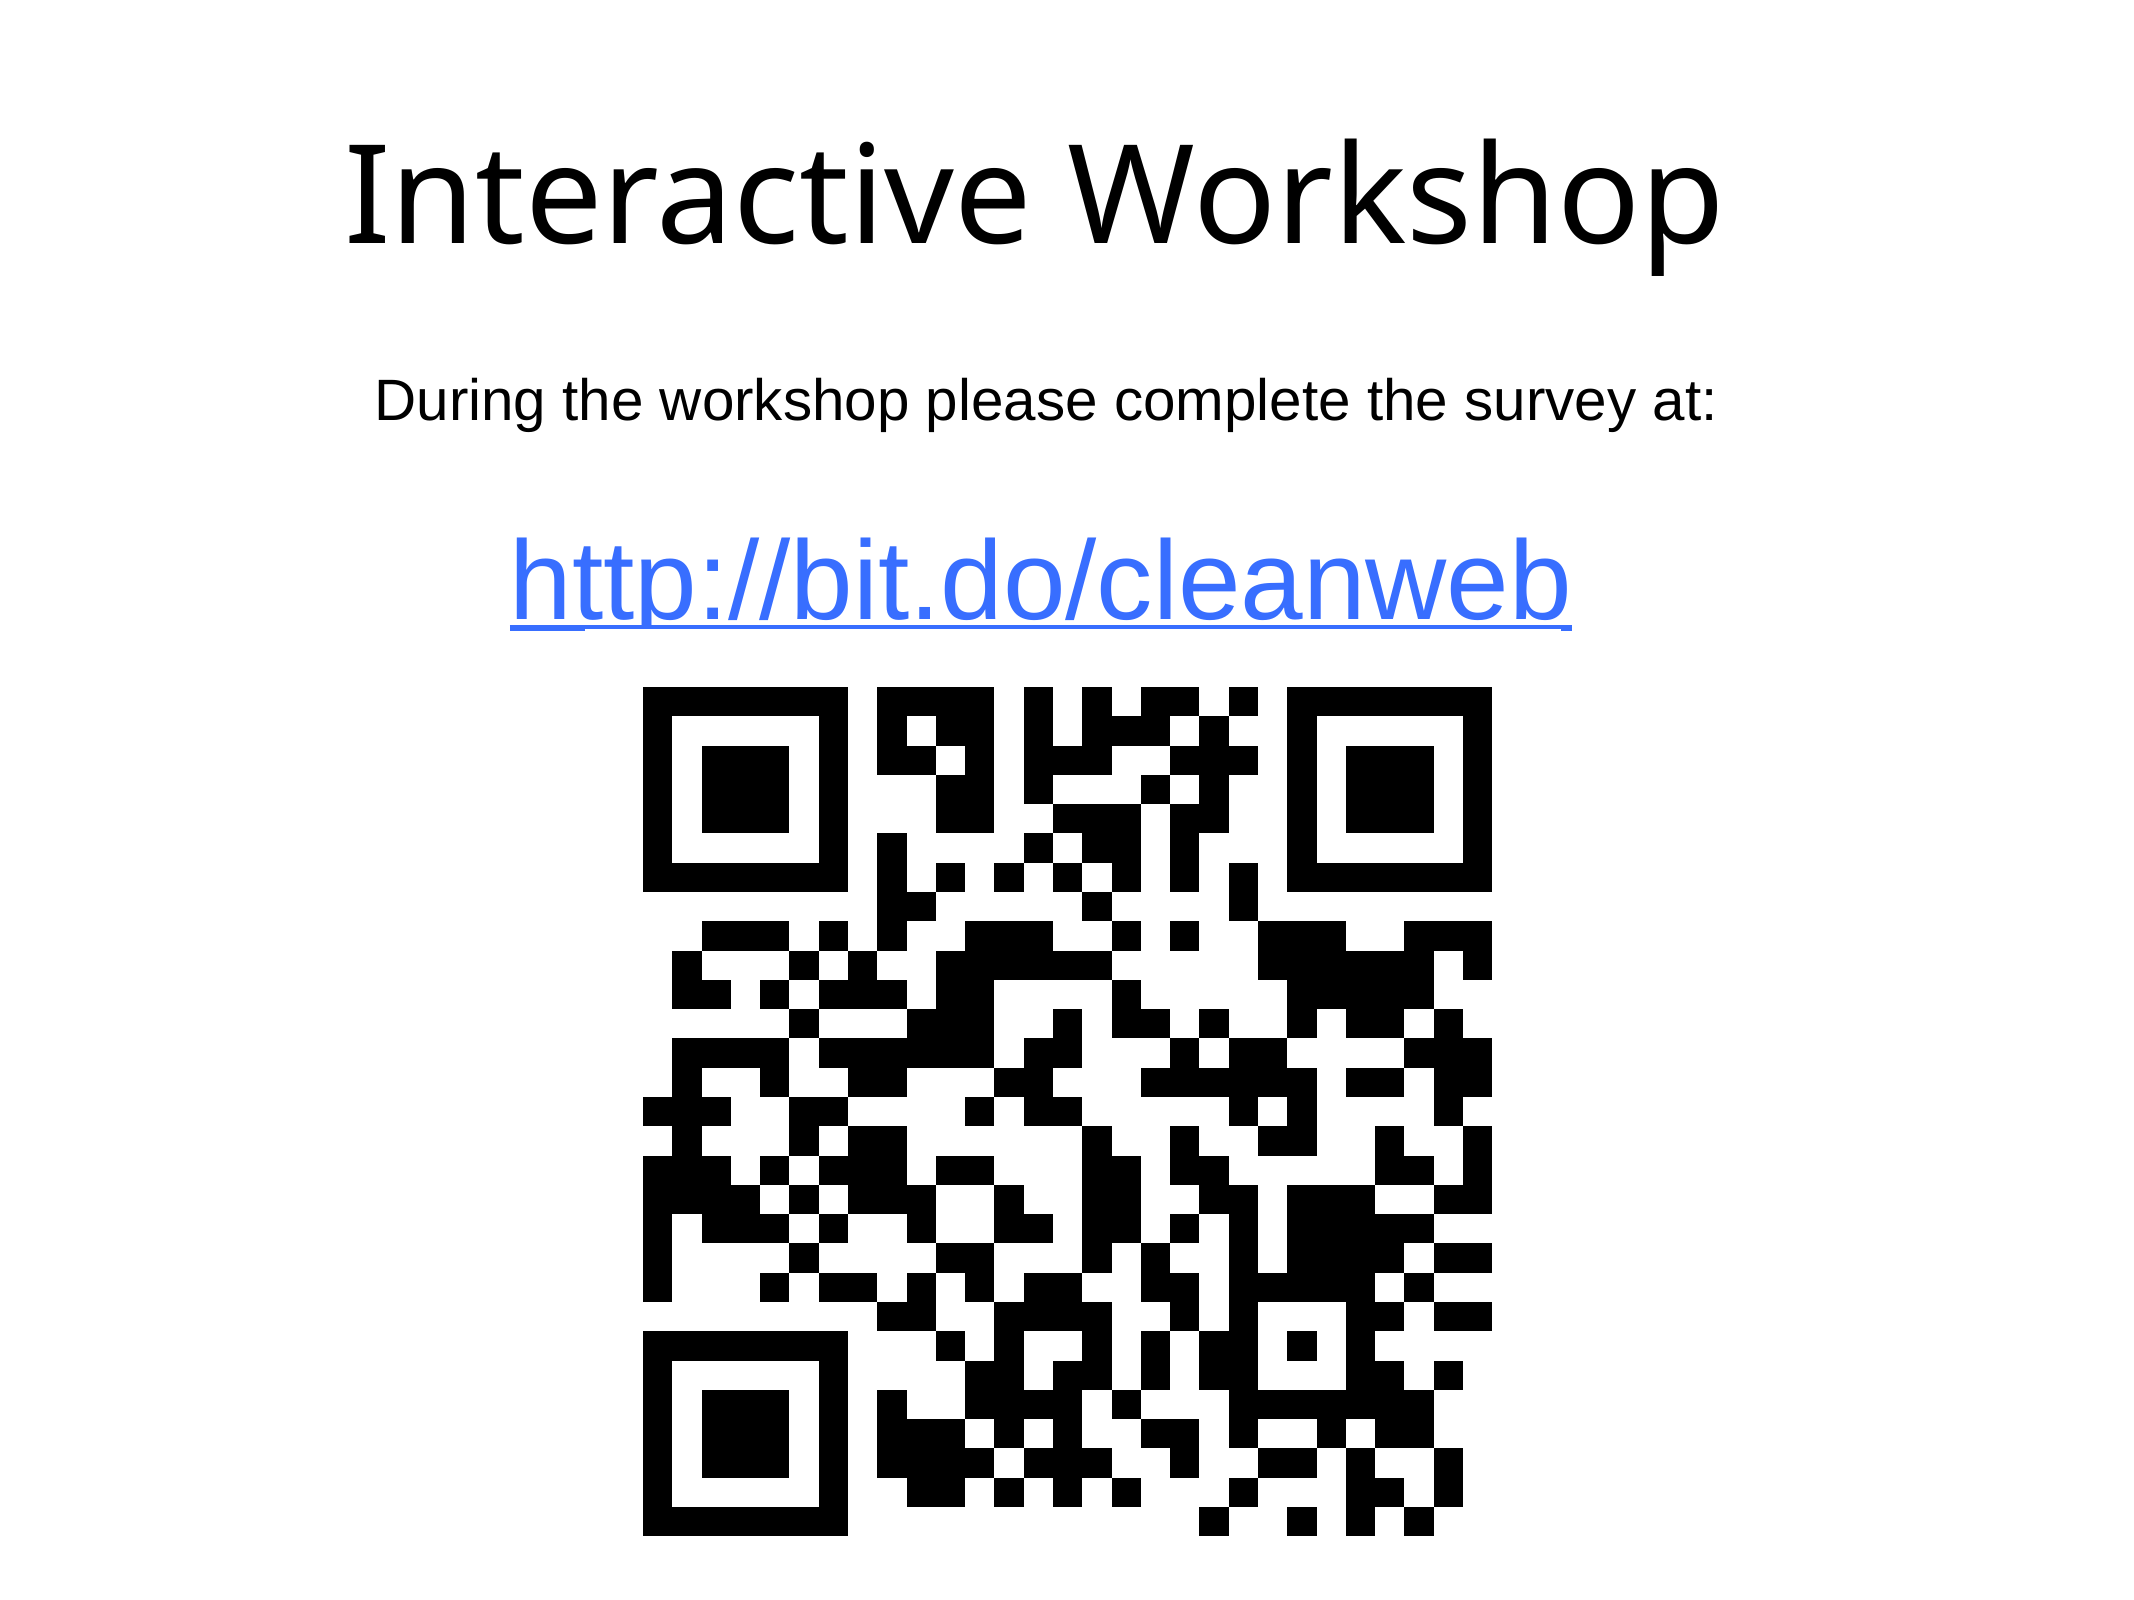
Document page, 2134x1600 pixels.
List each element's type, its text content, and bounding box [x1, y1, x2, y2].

text_box Interactive Workshop [335, 97, 1734, 280]
picture [585, 629, 1561, 1600]
text_box During the workshop please complete the survey at: [360, 360, 1733, 440]
text_box http://bit.do/cleanweb [495, 510, 1621, 652]
